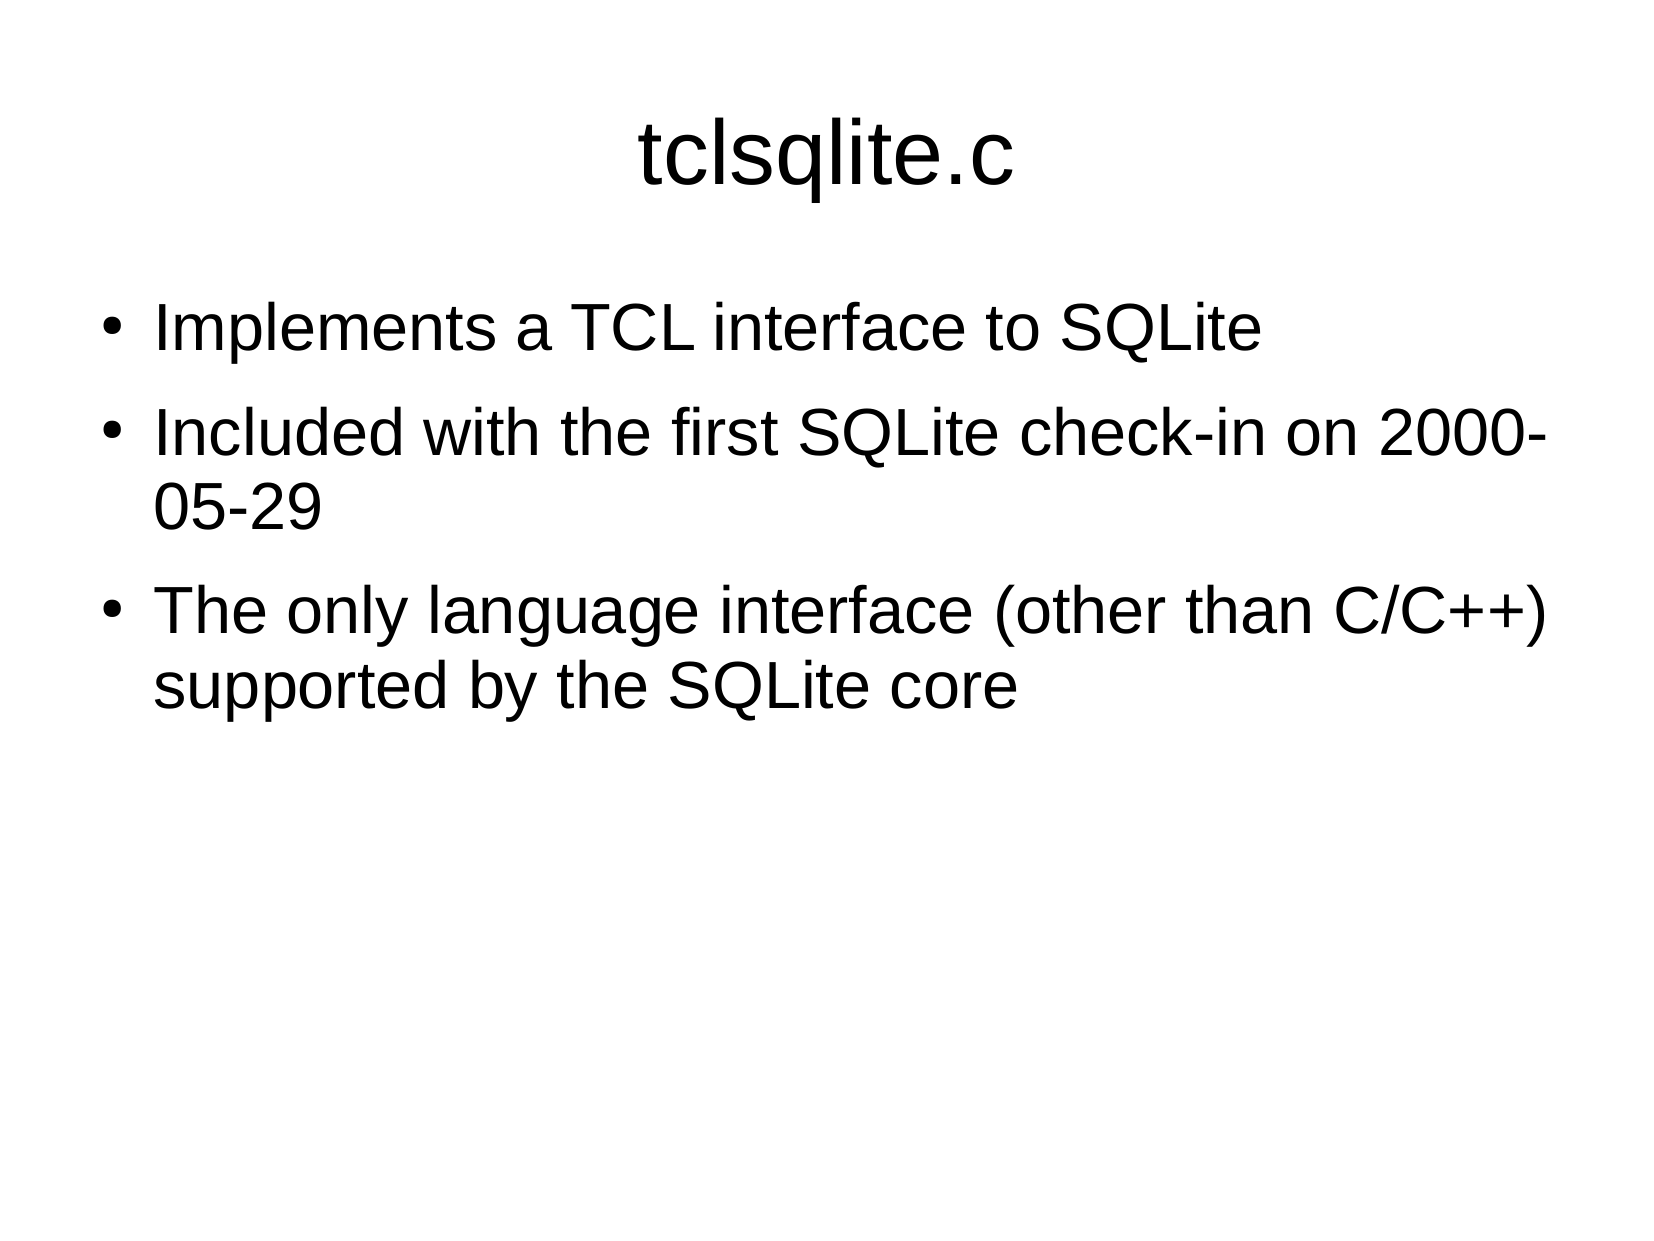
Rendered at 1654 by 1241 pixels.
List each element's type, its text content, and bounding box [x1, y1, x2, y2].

title tclsqlite.c [82, 49, 1571, 257]
list Implements a TCL interface to SQLite Included with the first SQLite check-in on 2000-05-29 The only language interface (other than C/C++) supported by the SQLite core [82, 290, 1571, 1109]
